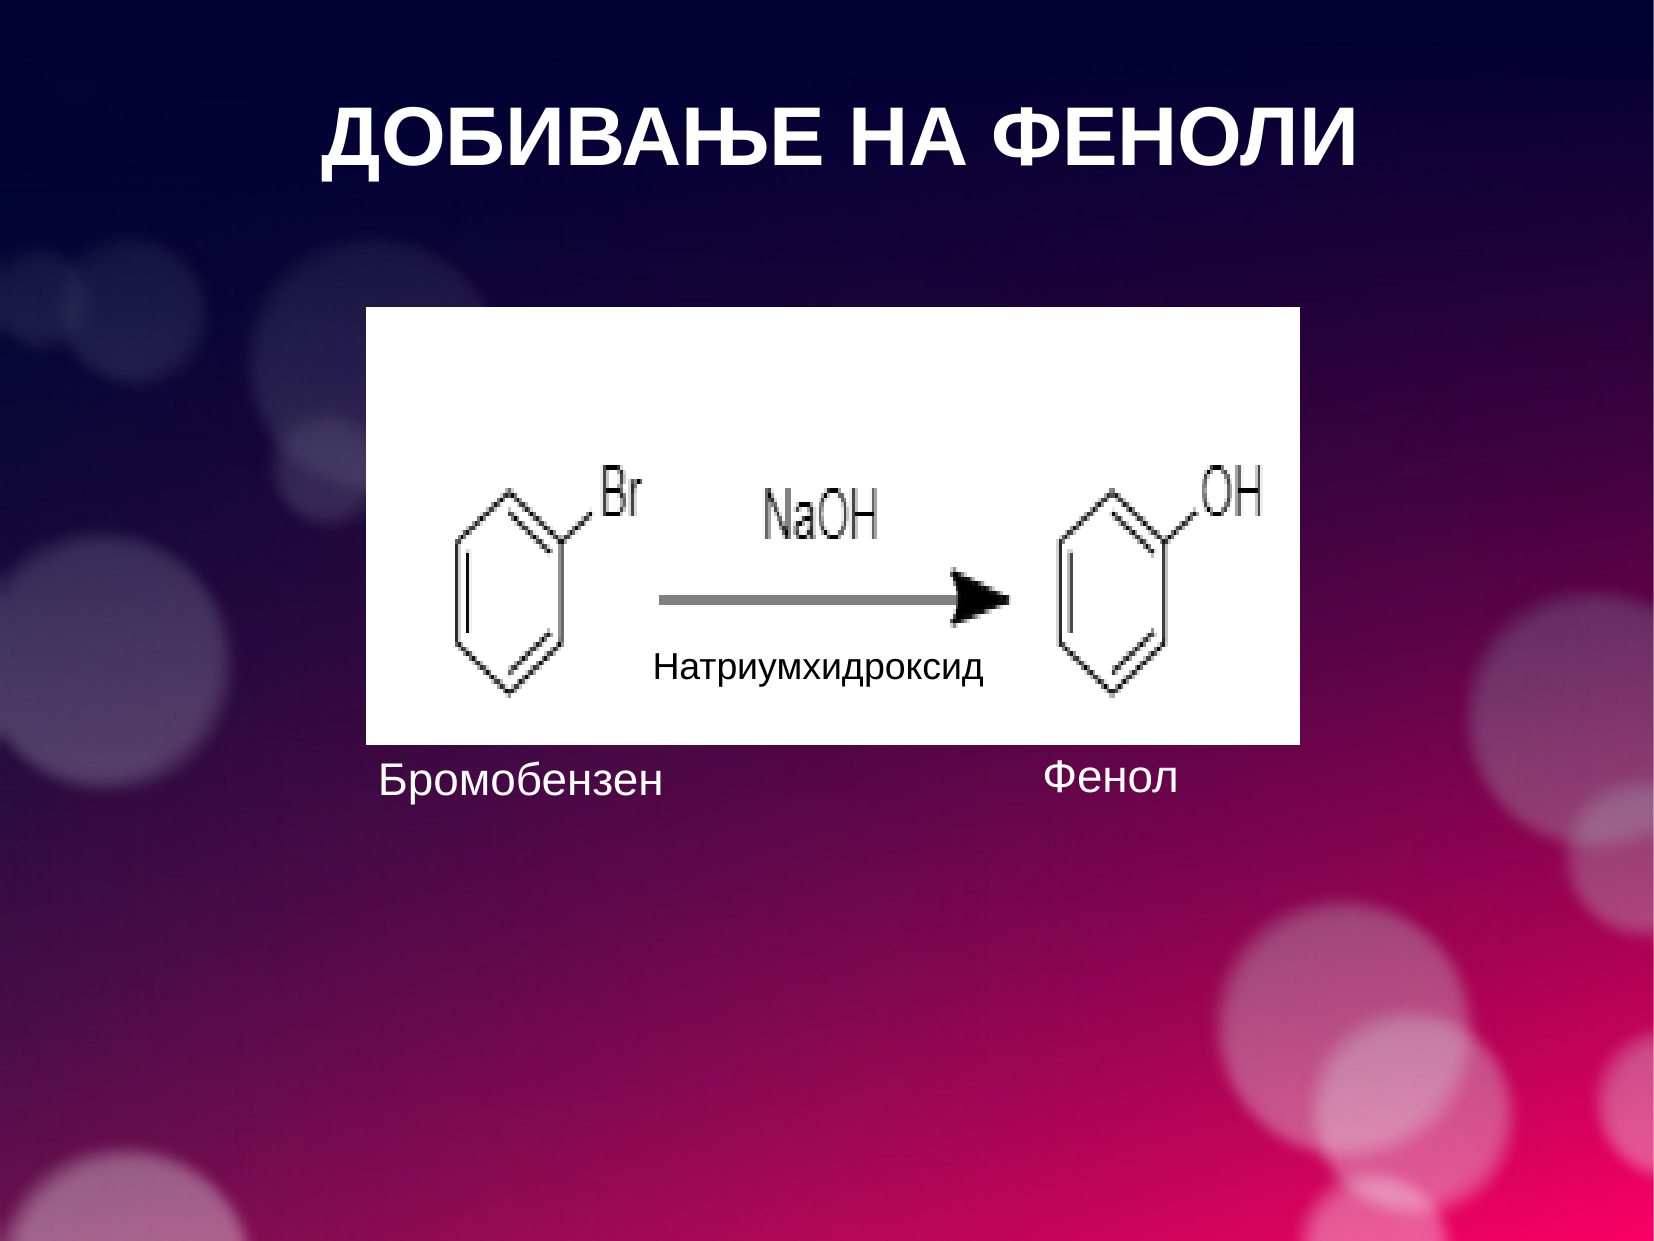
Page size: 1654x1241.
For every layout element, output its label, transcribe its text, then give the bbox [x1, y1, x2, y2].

picture [0, 0, 1654, 1241]
text_box ДОБИВАЊЕ НА ФЕНОЛИ [307, 82, 1375, 191]
text_box Бромобензен [363, 746, 679, 813]
text_box Фенол [1027, 744, 1217, 862]
text_box Натриумхидроксид [637, 637, 1000, 695]
